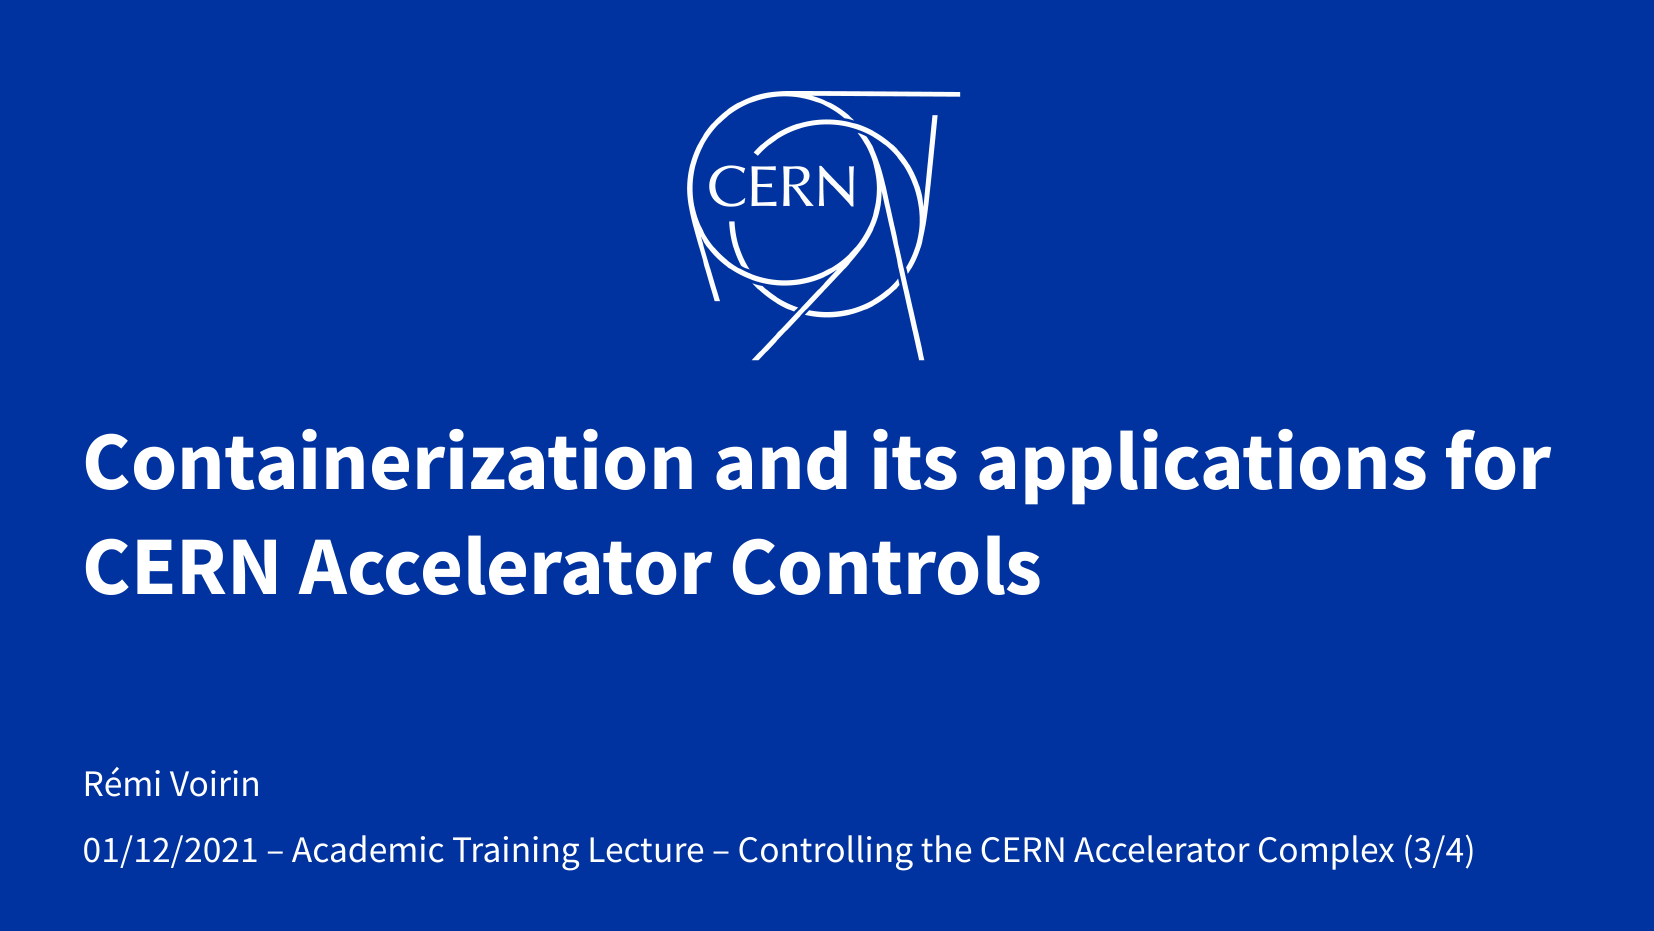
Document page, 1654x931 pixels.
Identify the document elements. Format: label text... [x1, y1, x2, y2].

list Rémi Voirin 01/12/2021 – Academic Training Lecture – Controlling the CERN Accelerator Complex (3/4) [82, 758, 1571, 898]
title Containerization and its applications for CERN Accelerator Controls [82, 407, 1571, 728]
picture [679, 82, 971, 372]
